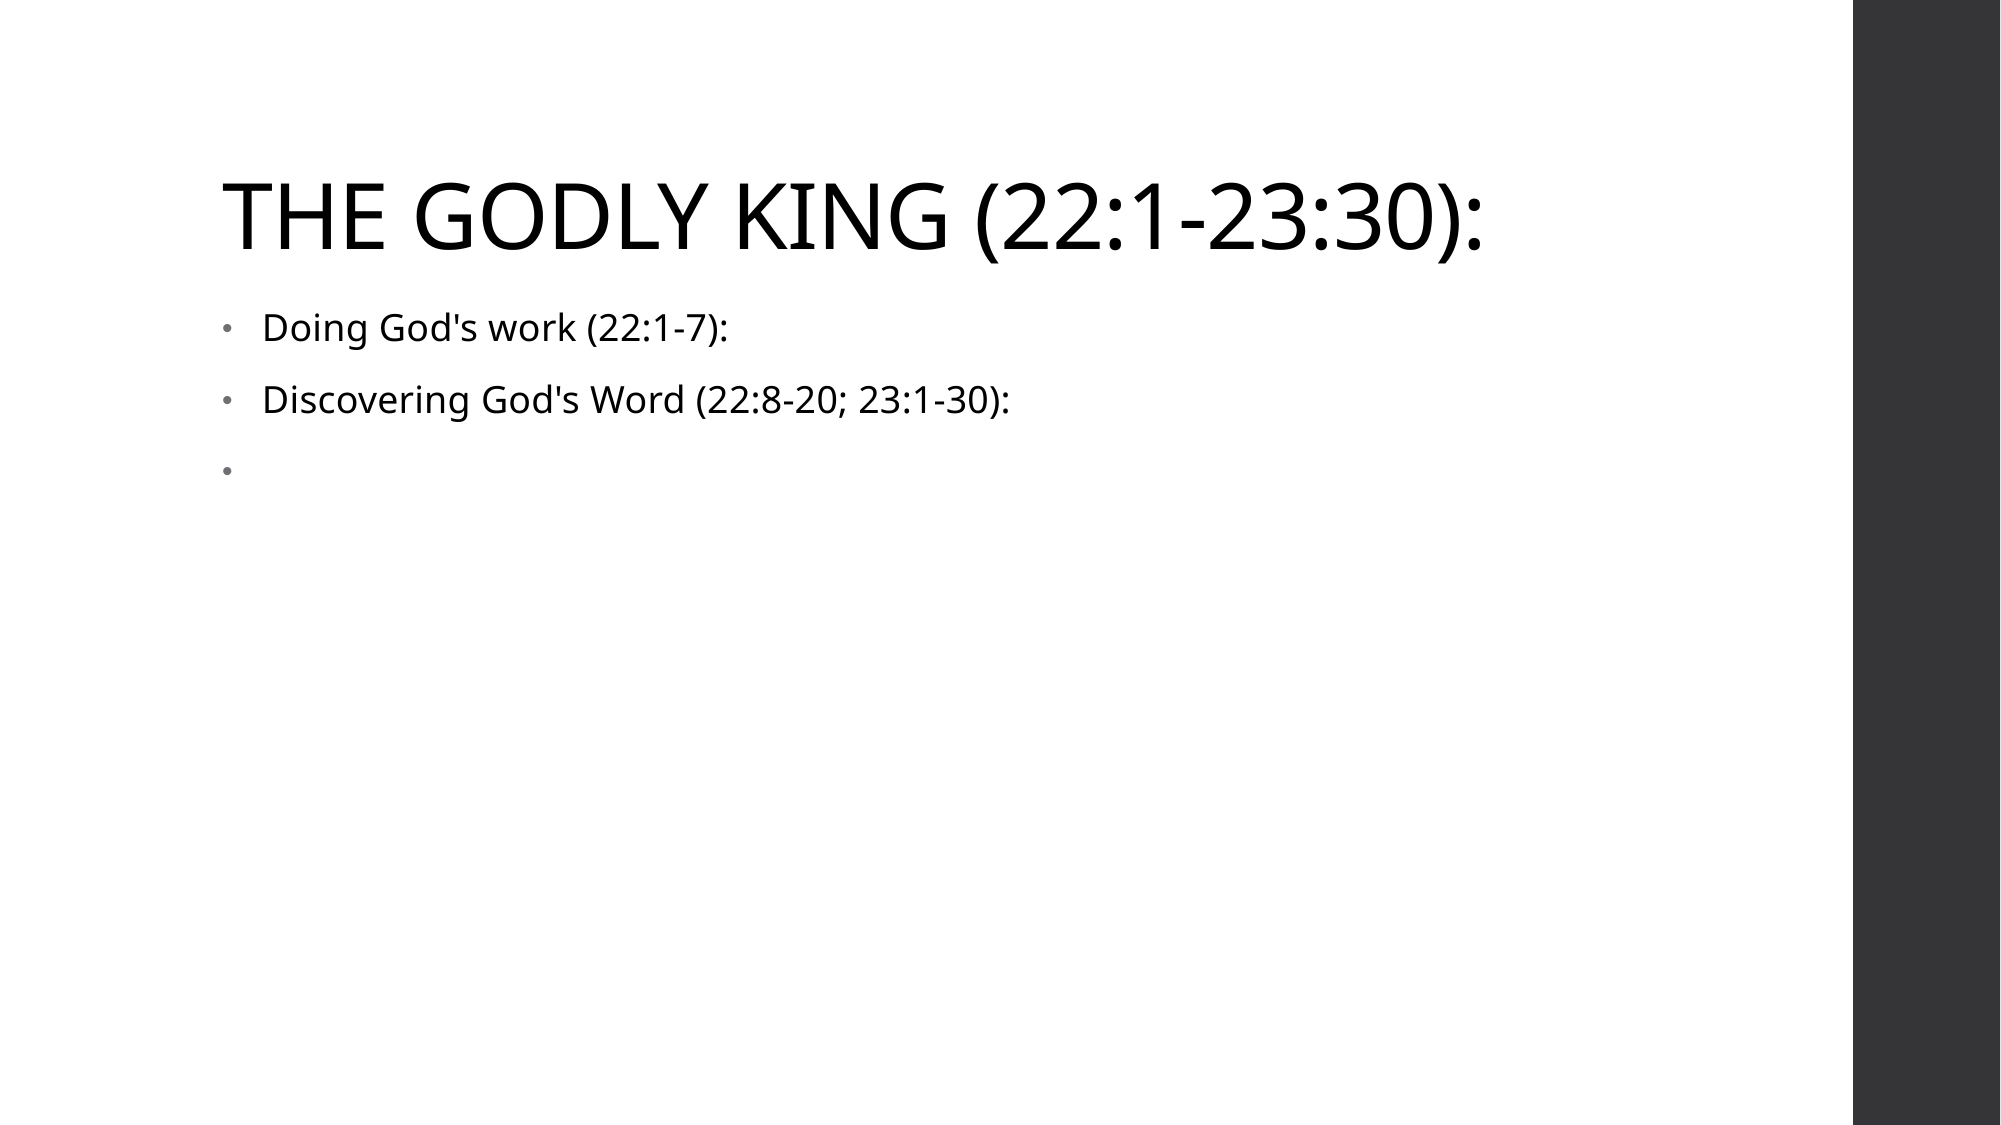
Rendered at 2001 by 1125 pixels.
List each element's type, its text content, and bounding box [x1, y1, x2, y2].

list Doing God's work (22:1-7): Discovering God's Word (22:8-20; 23:1-30): [206, 299, 1617, 1014]
title THE GODLY KING (22:1-23:30): [206, 60, 1797, 278]
